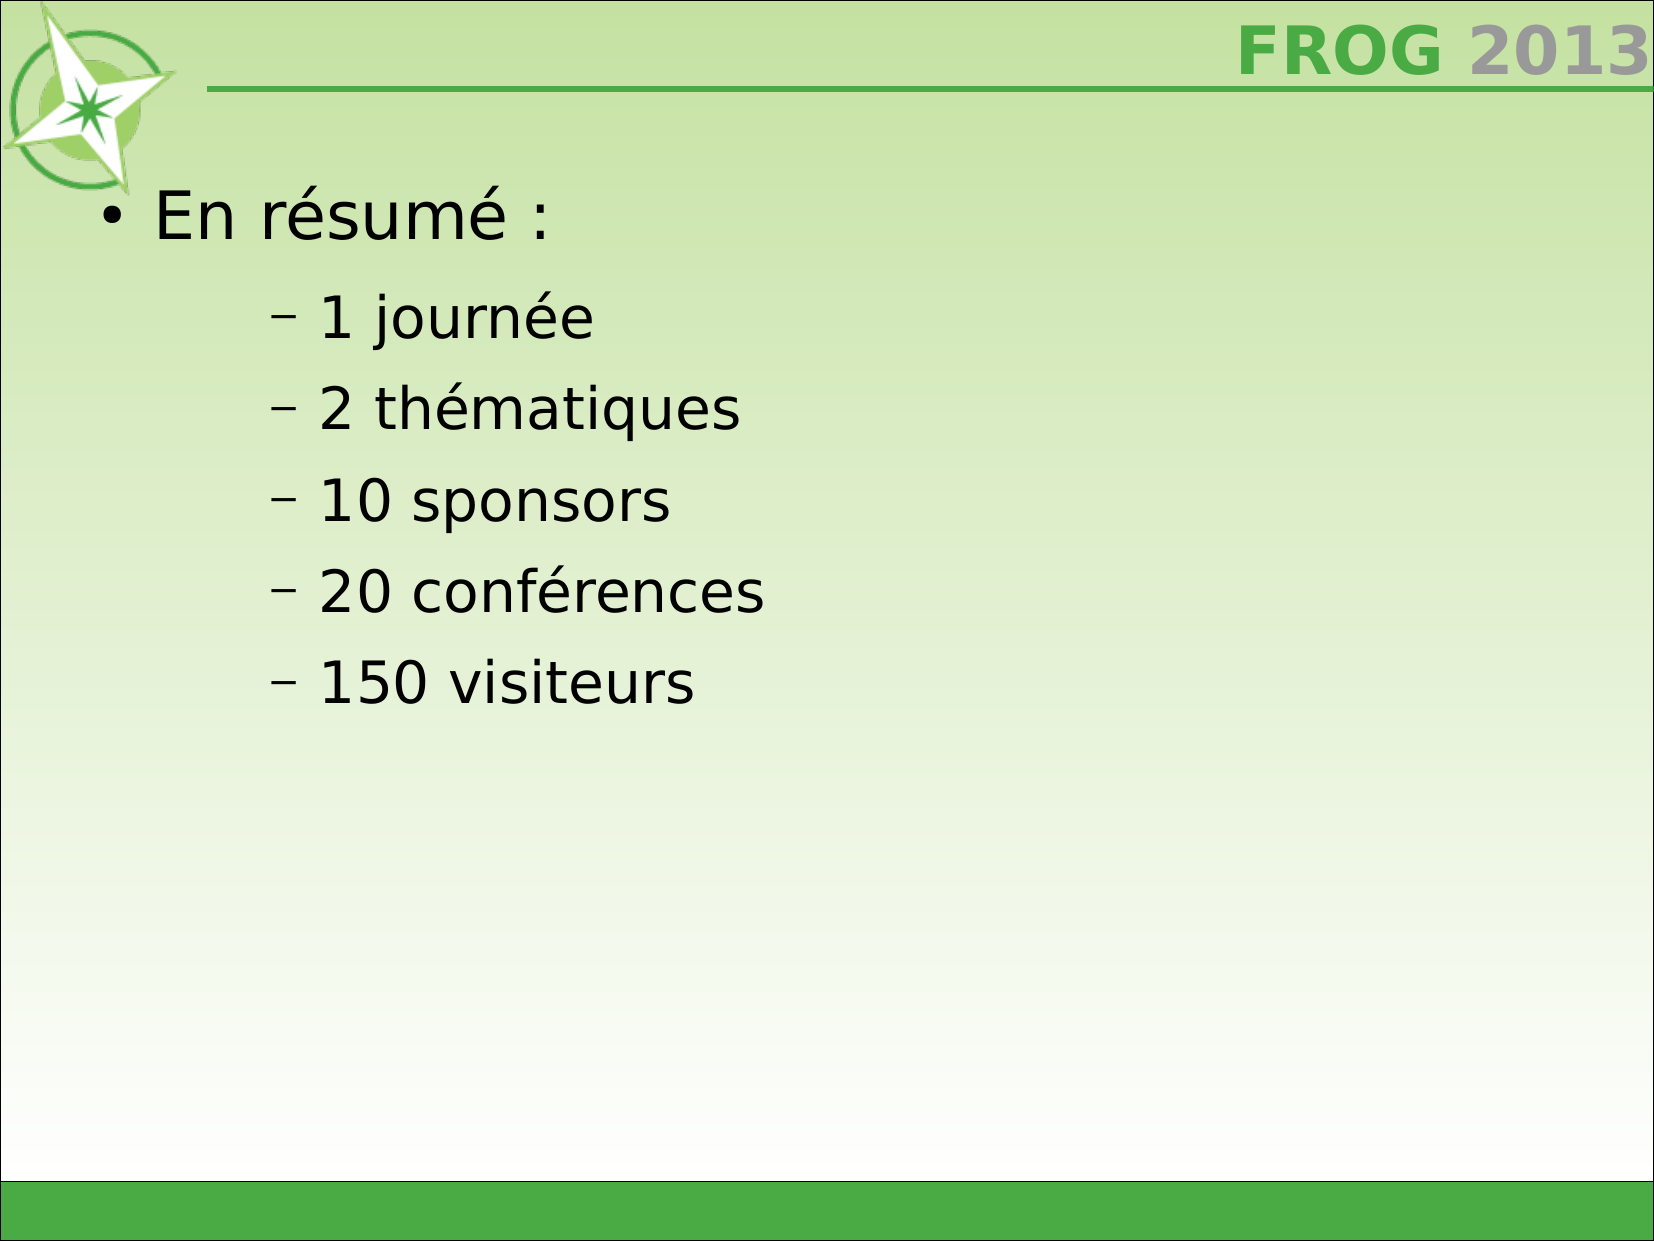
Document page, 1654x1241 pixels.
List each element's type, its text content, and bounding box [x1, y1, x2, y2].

picture [2, 0, 178, 197]
list En résumé : 1 journée 2 thématiques 10 sponsors 20 conférences 150 visiteurs [82, 177, 1571, 1109]
title FROG 2013 [165, 2, 1654, 101]
